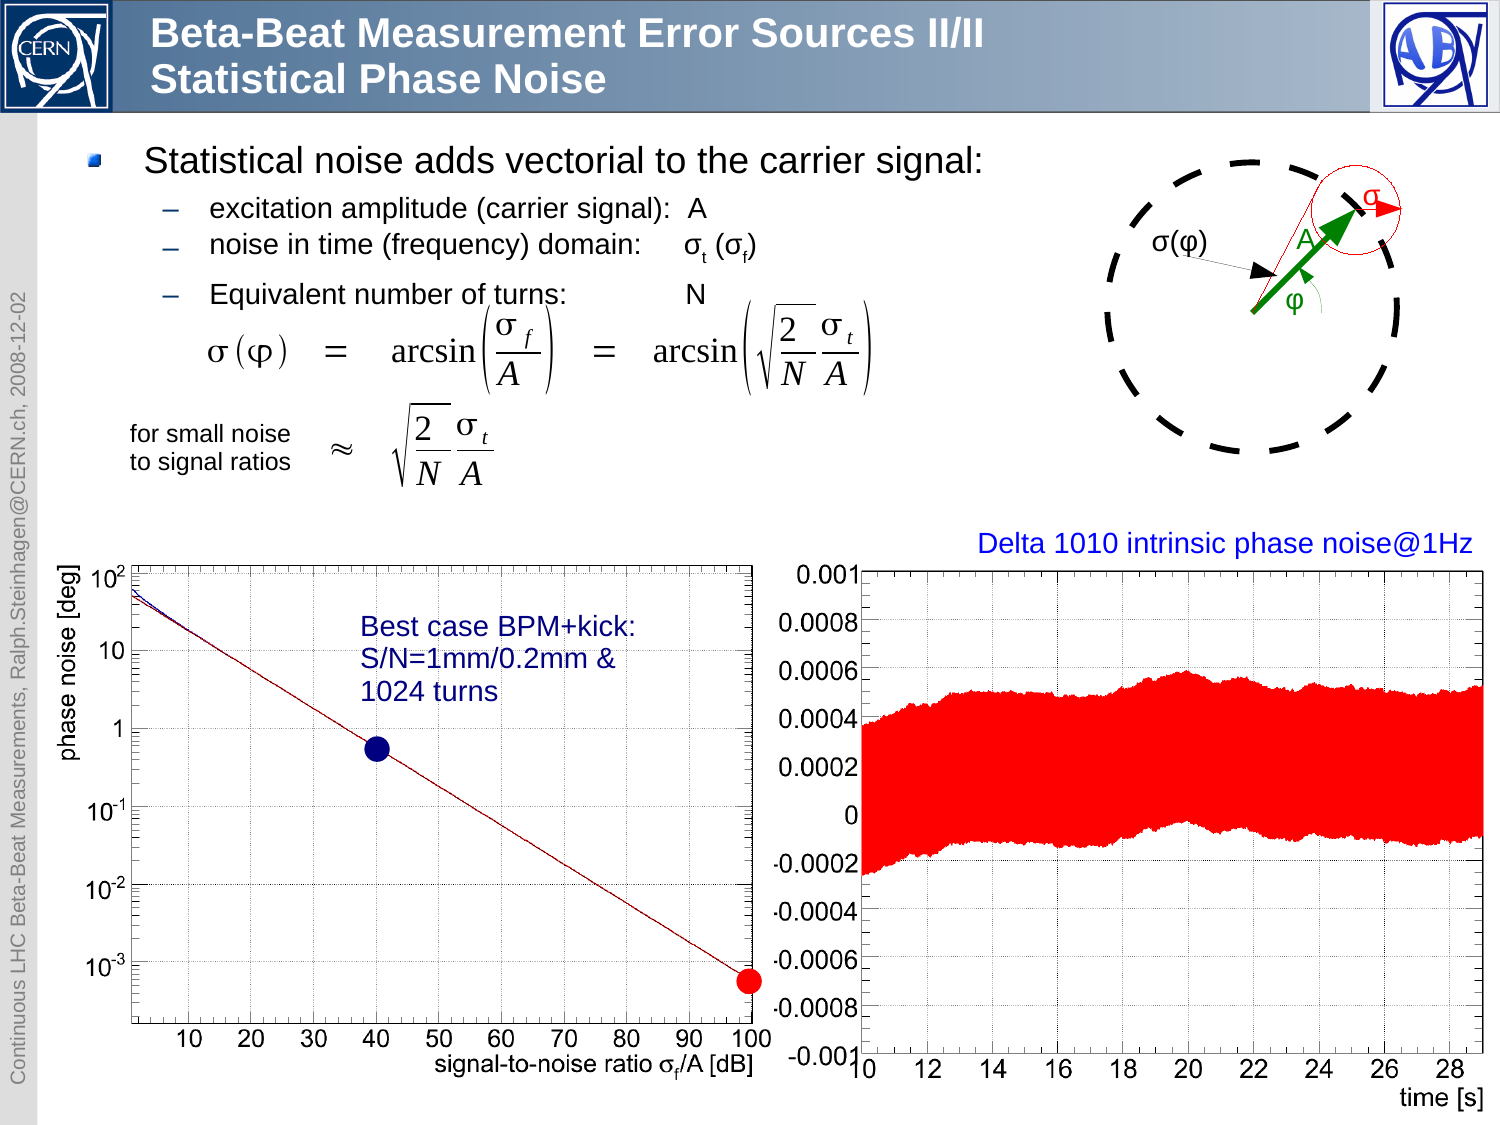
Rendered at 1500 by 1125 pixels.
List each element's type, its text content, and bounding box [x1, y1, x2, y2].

text_box A [1281, 215, 1342, 264]
picture [0, 0, 113, 113]
title Beta-Beat Measurement Error Sources II/II Statistical Phase Noise [150, 7, 1365, 106]
text_box φ [1270, 275, 1329, 324]
picture [1382, 1, 1489, 108]
picture [44, 555, 1498, 1120]
chart [197, 294, 883, 494]
text_box [736, 968, 762, 995]
text_box σf [1347, 171, 1401, 227]
text_box [364, 736, 390, 762]
list Statistical noise adds vectorial to the carrier signal: excitation amplitude (carrier signal): A noise in time (frequency) domain: σt (σf) Equivalent number of turns: N [87, 137, 1438, 560]
text_box Best case BPM+kick: S/N=1mm/0.2mm & 1024 turns [345, 602, 652, 716]
text_box for small noise to signal ratios [115, 411, 314, 483]
text_box σ(φ) [1136, 217, 1229, 266]
text_box Delta 1010 intrinsic phase noise@1Hz [962, 519, 1491, 568]
